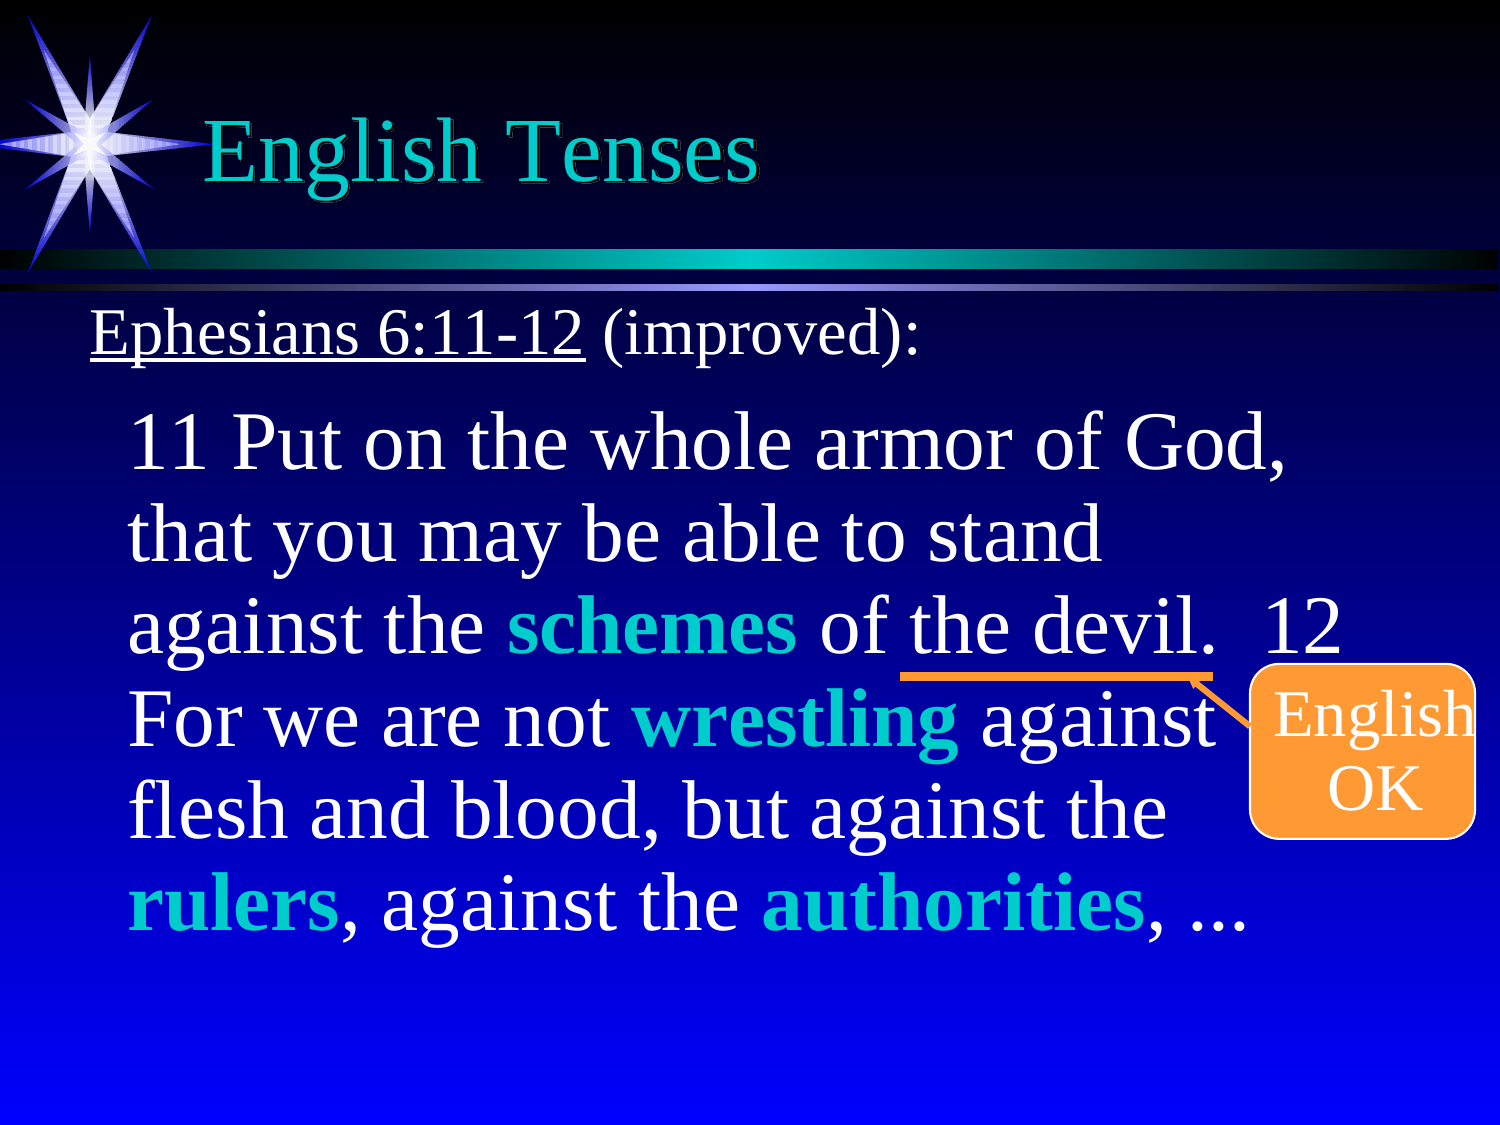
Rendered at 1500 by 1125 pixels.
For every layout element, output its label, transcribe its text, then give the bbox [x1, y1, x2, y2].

text_box 11 Put on the whole armor of God, that you may be able to stand against the schemes of the devil. 12 For we are not wrestling against flesh and blood, but against the rulers, against the authorities, ... [112, 387, 1376, 957]
title English Tenses [187, 56, 1500, 244]
text_box English OK [1250, 663, 1476, 839]
text_box Ephesians 6:11-12 (improved): [75, 287, 1038, 377]
